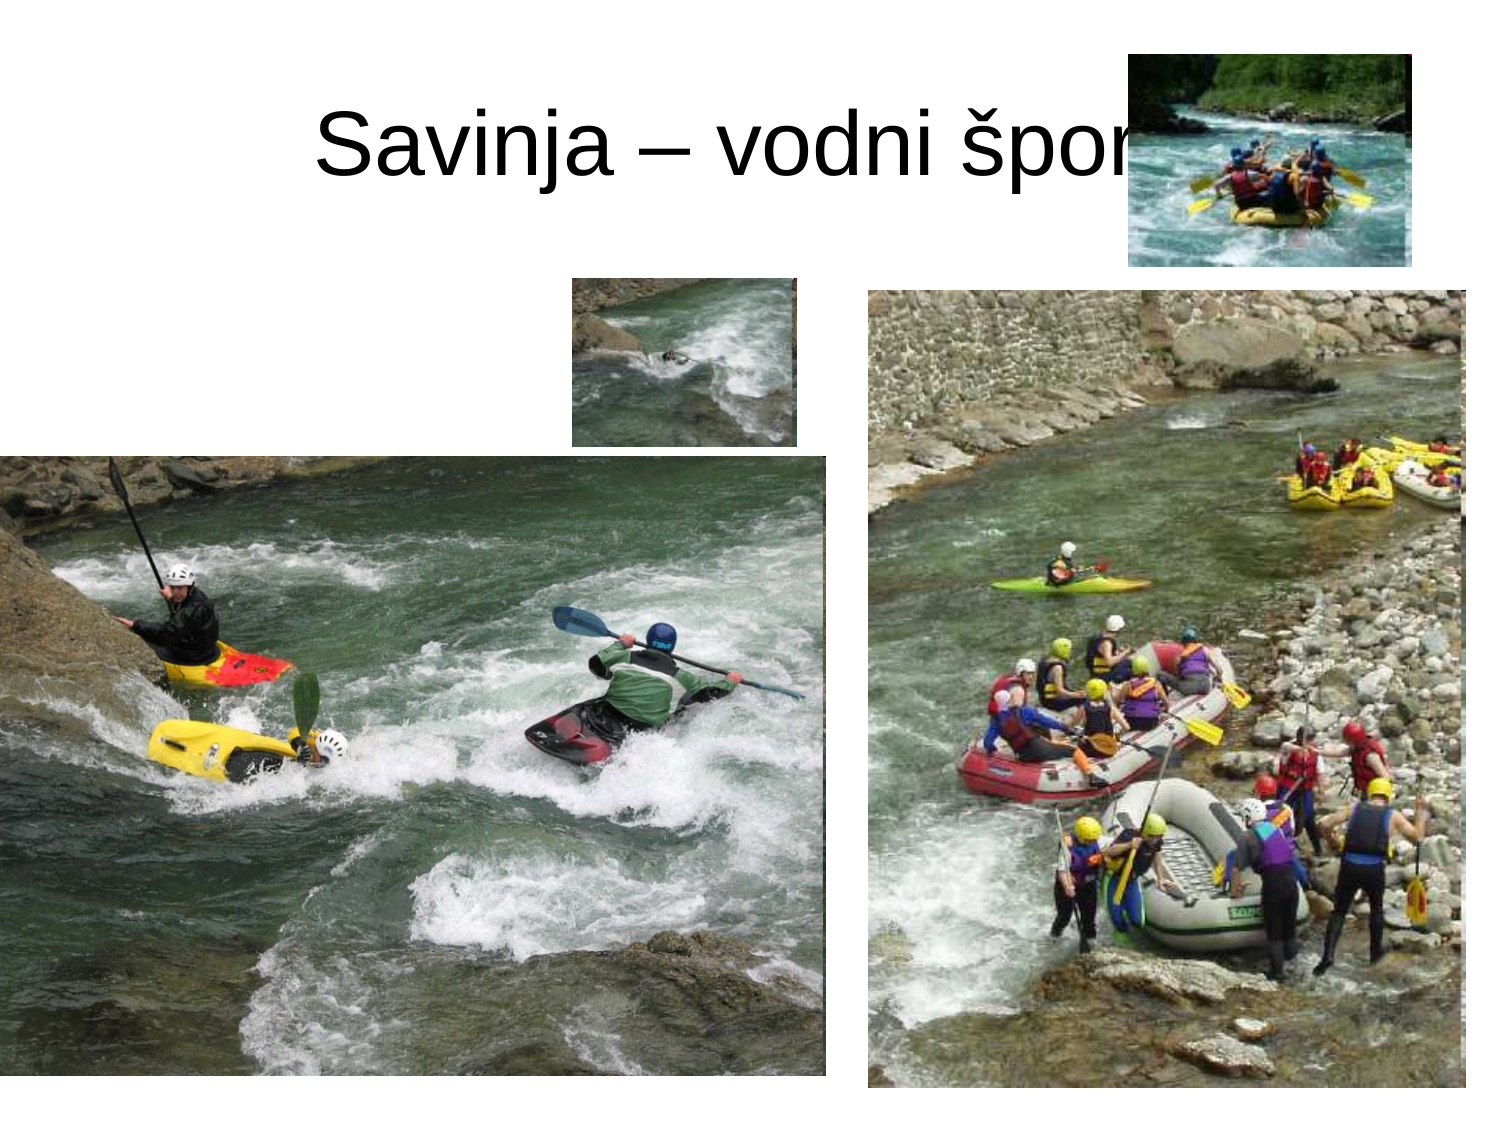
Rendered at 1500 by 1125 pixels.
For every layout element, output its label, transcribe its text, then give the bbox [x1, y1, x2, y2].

title Savinja – vodni športi [75, 45, 1426, 233]
picture [572, 278, 797, 447]
picture [0, 456, 826, 1076]
picture [1128, 54, 1412, 267]
picture [868, 290, 1466, 1088]
